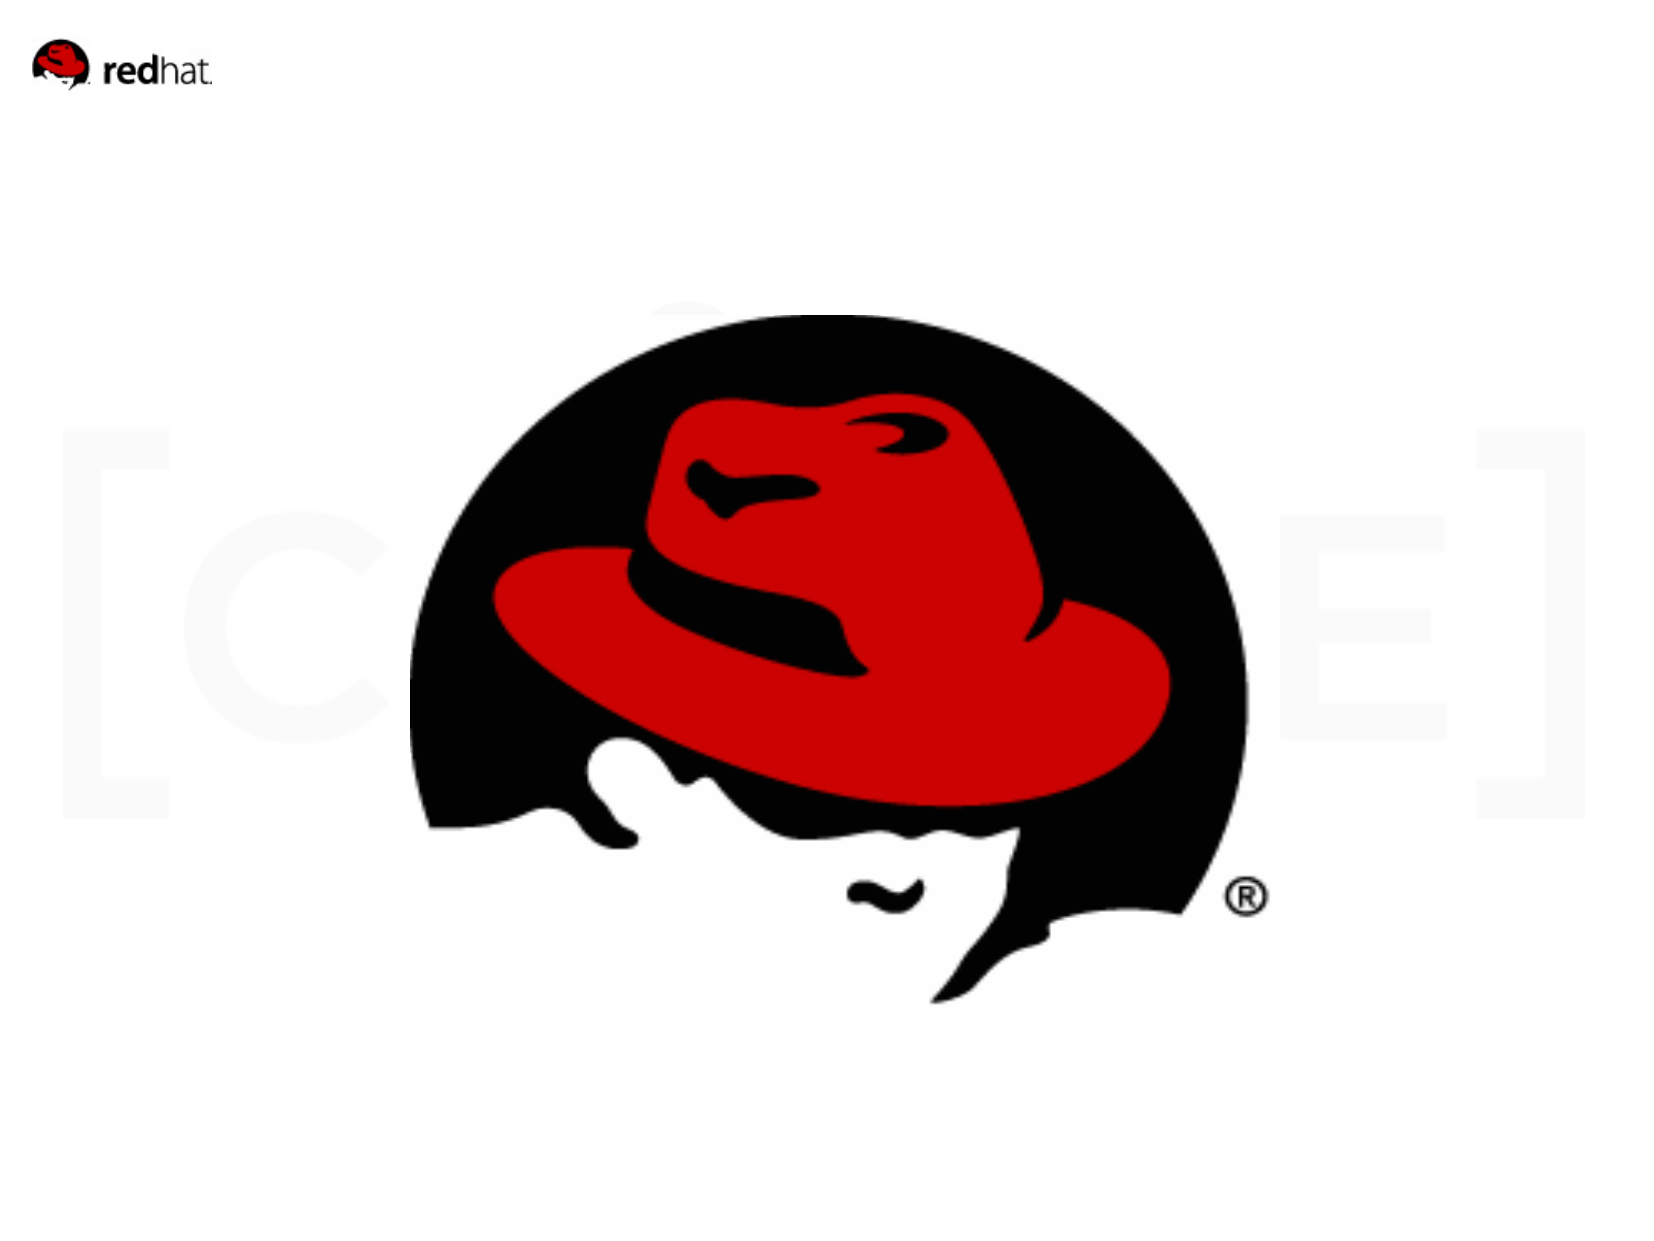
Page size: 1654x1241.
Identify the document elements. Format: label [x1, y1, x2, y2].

picture [63, 302, 1585, 1088]
picture [31, 37, 212, 98]
